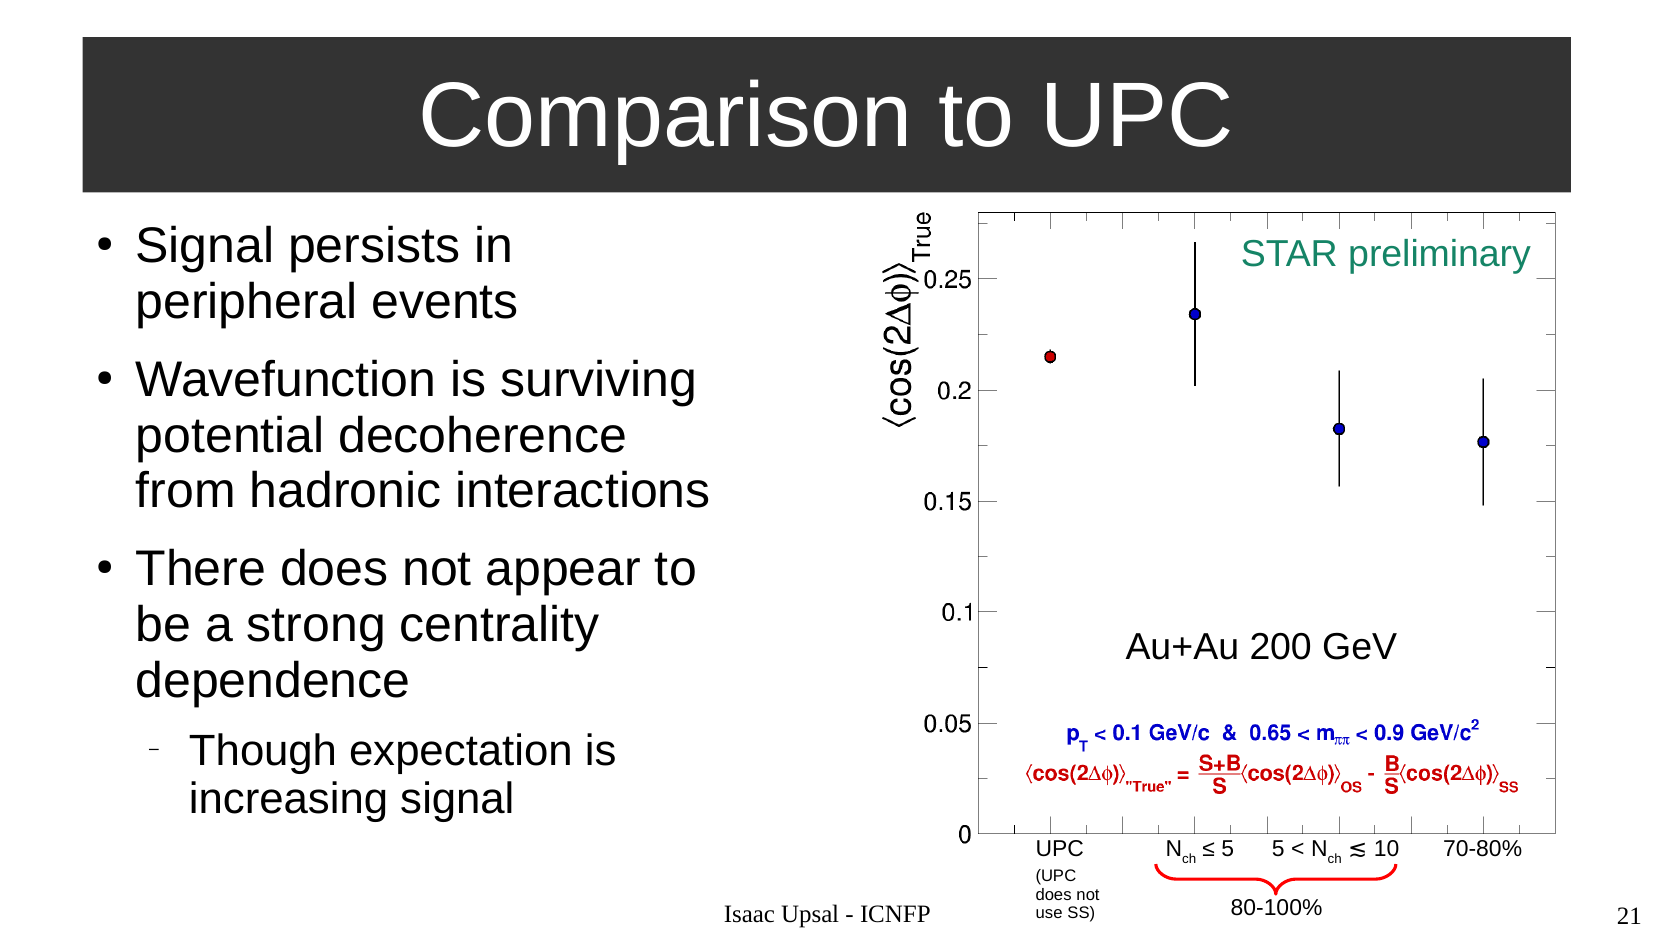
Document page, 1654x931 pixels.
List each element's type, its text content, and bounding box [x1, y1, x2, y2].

list Signal persists in peripheral events Wavefunction is surviving potential decoherence from hadronic interactions There does not appear to be a strong centrality dependence Though expectation is increasing signal [82, 217, 721, 871]
text_box STAR preliminary [1225, 225, 1546, 282]
picture [876, 193, 1556, 847]
text_box 70-80% [1428, 828, 1559, 876]
text_box 5 < Nch ≲ 10 [1257, 828, 1439, 886]
text_box 80-100% [1215, 887, 1338, 931]
text_box (UPC does not use SS) [1020, 858, 1126, 931]
title Comparison to UPC [82, 37, 1571, 193]
text_box Au+Au 200 GeV [1110, 618, 1413, 676]
text_box Nch ≤ 5 [1150, 828, 1269, 909]
text_box UPC [1020, 828, 1112, 858]
